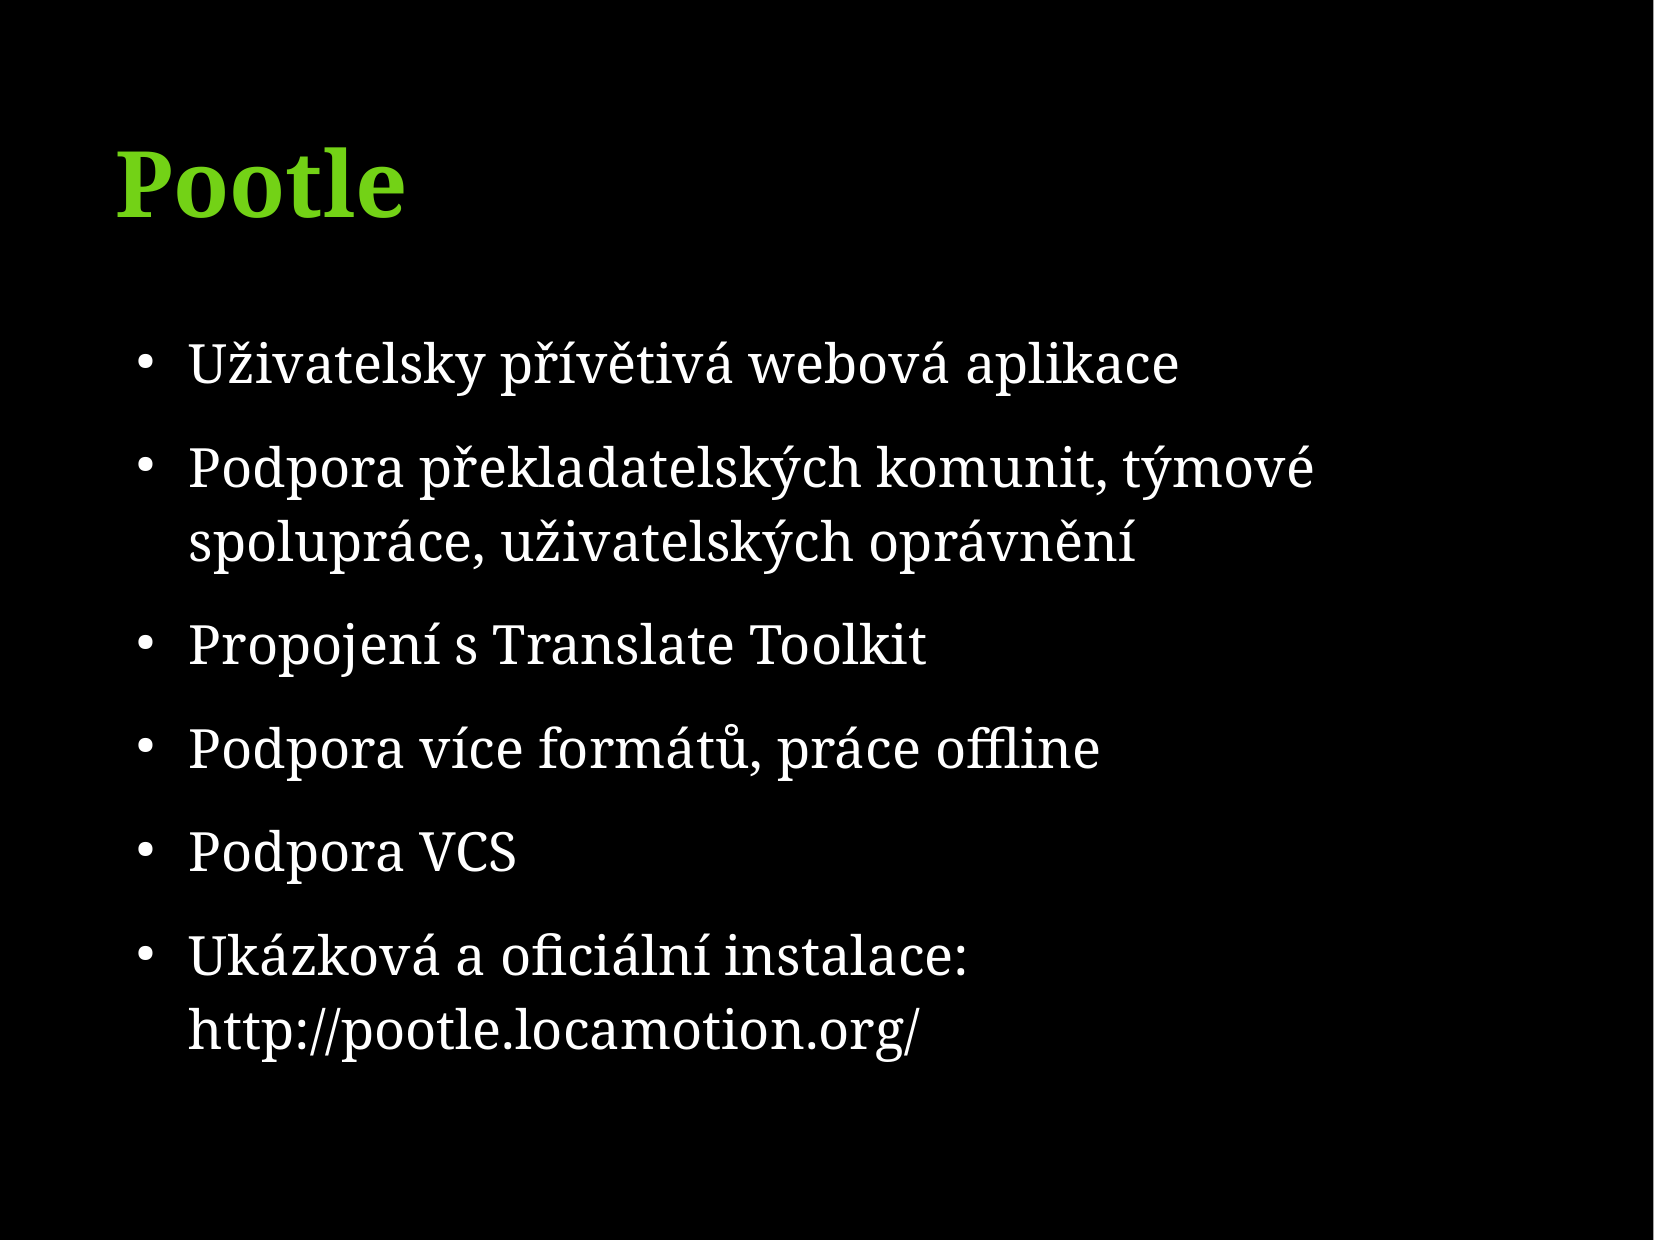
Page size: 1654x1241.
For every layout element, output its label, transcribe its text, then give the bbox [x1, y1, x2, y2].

title Pootle [115, 78, 1539, 287]
list Uživatelsky přívětivá webová aplikace Podpora překladatelských komunit, týmové spolupráce, uživatelských oprávnění Propojení s Translate Toolkit Podpora více formátů, práce offline Podpora VCS Ukázková a oficiální instalace: http://pootle.locamotion.org/ [118, 325, 1536, 1145]
